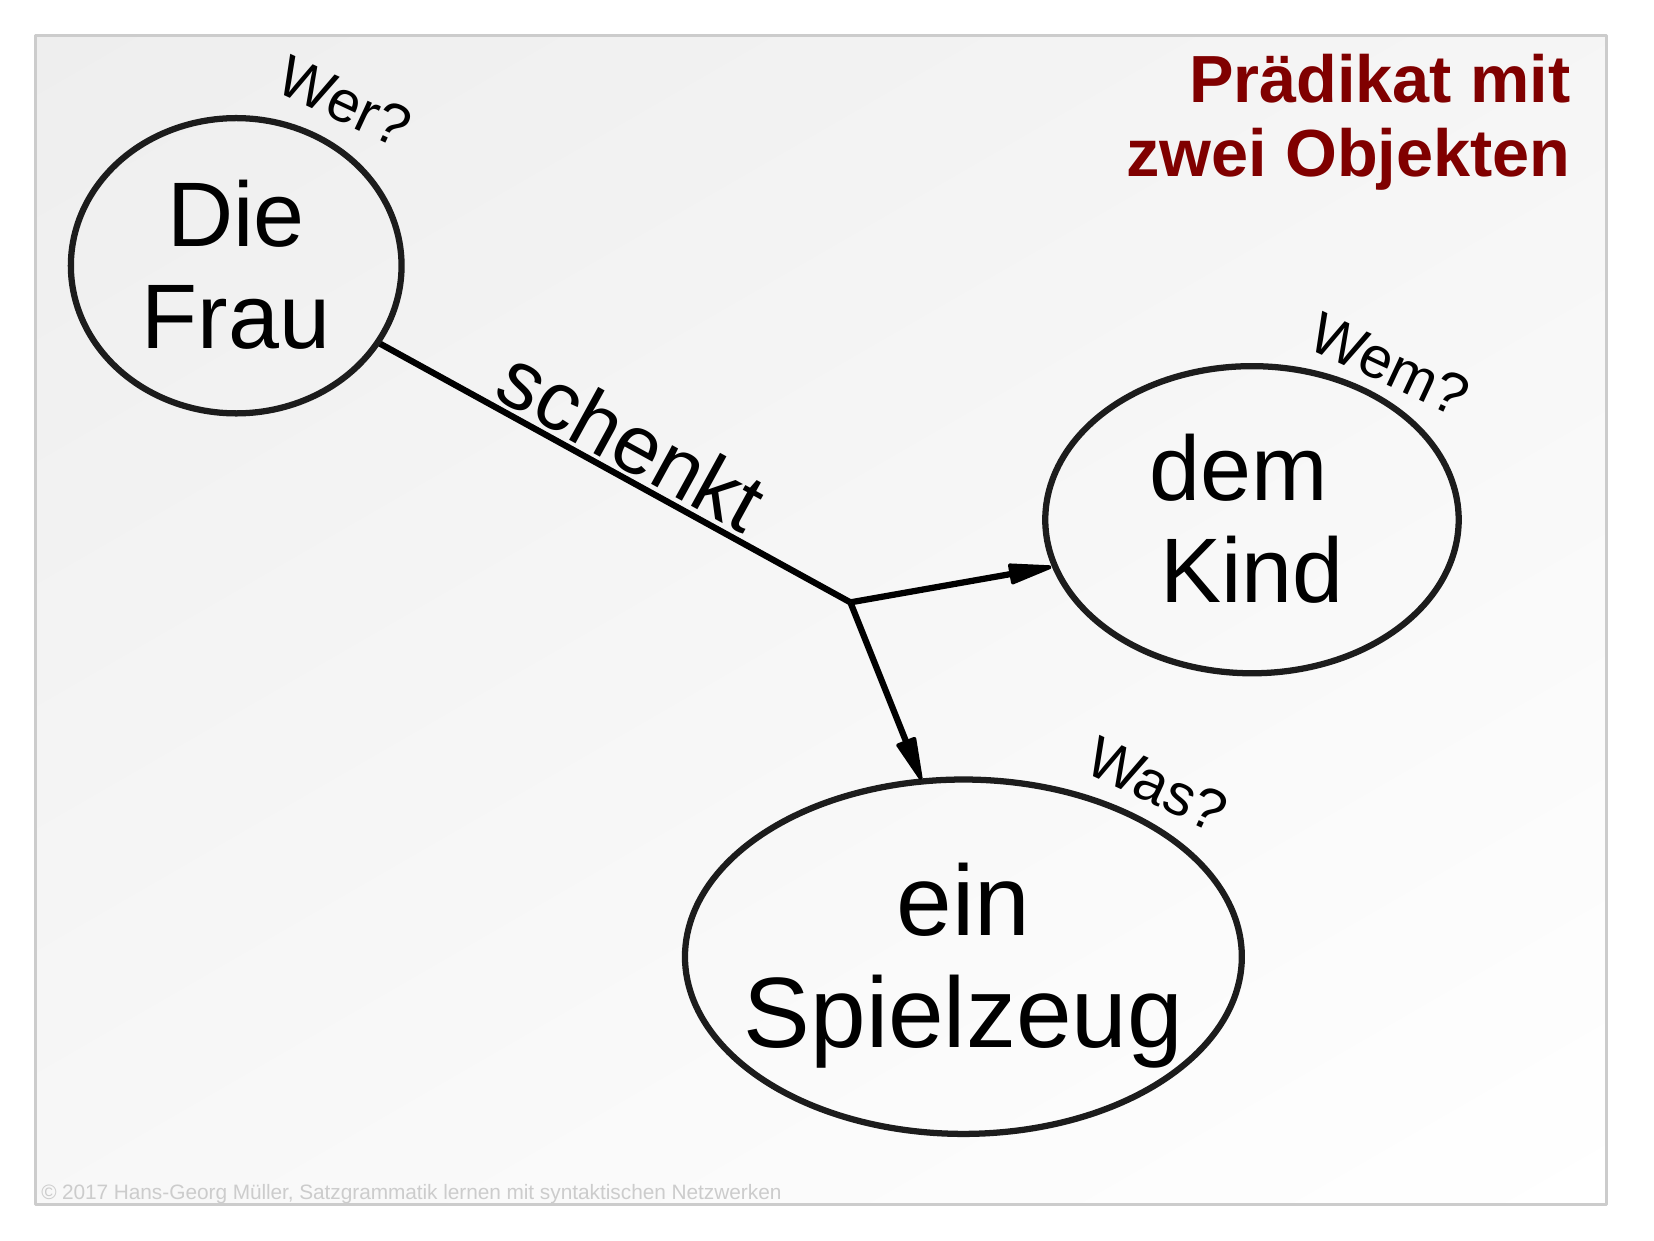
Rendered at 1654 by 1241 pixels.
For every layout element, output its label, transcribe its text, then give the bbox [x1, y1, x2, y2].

text_box Was? [1060, 711, 1282, 871]
text_box Wer? [251, 30, 447, 178]
text_box Wem? [1283, 286, 1505, 447]
title Prädikat mit zwei Objekten [82, 41, 1571, 192]
text_box dem Kind [1045, 366, 1459, 674]
text_box Die Frau [70, 118, 402, 414]
text_box ein Spielzeug [684, 779, 1242, 1134]
